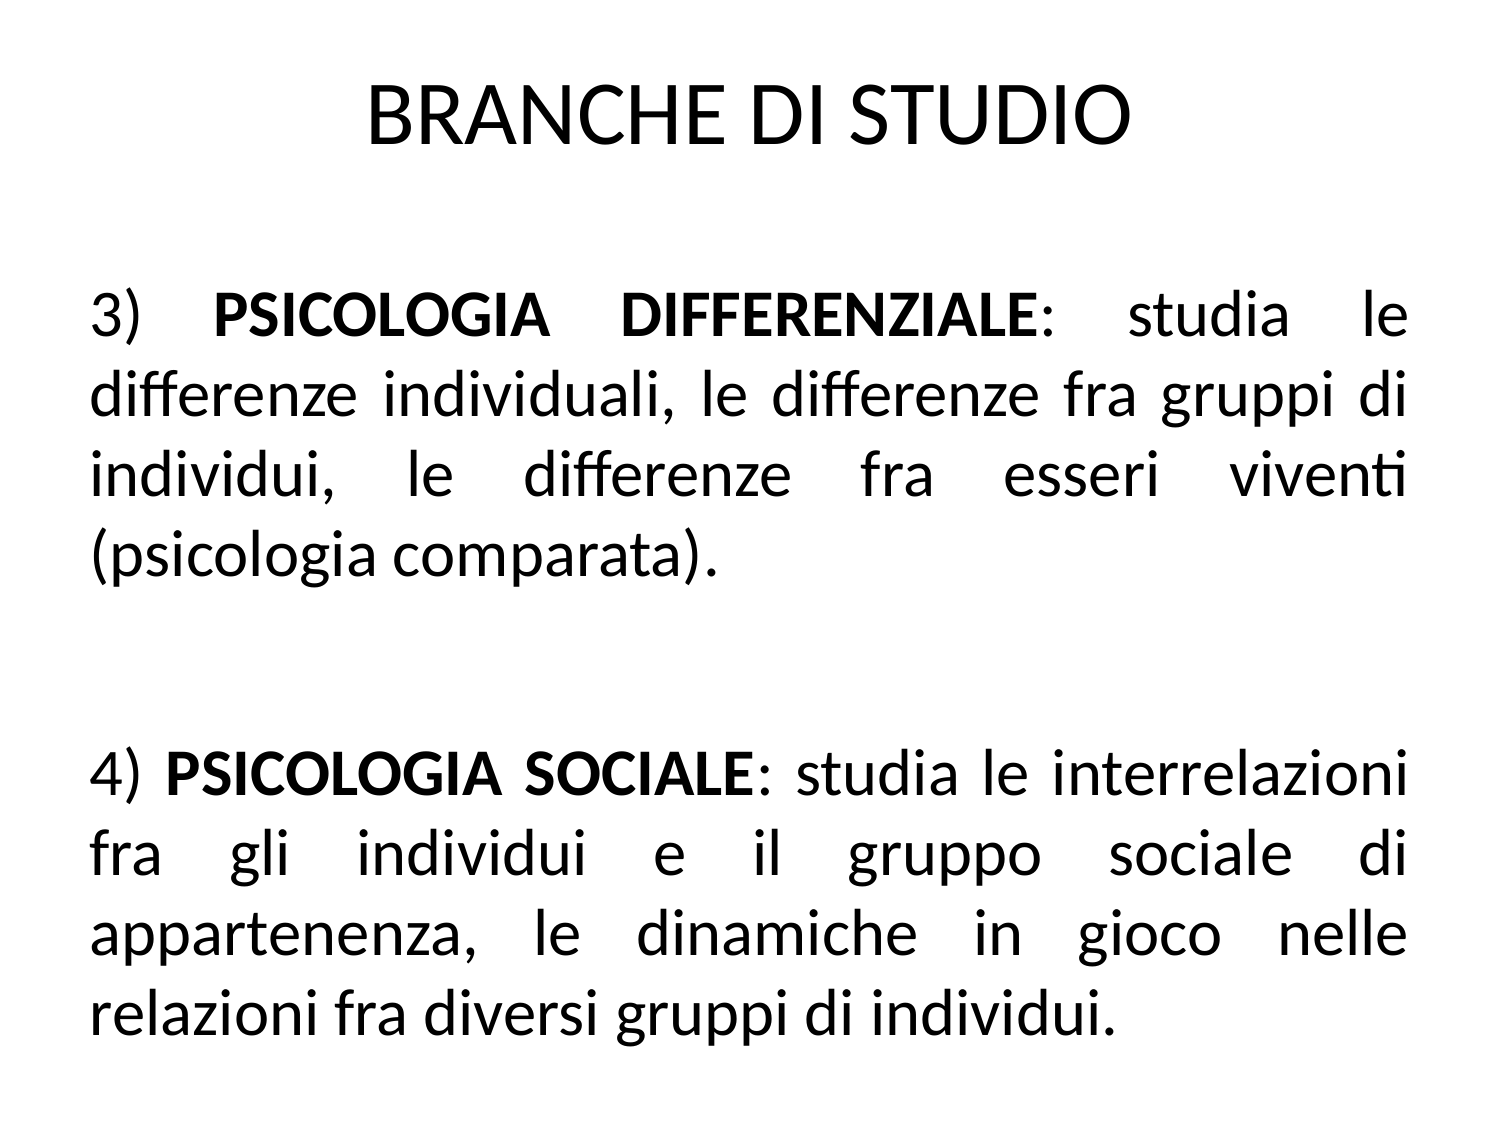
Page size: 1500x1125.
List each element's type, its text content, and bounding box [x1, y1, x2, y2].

list 3) PSICOLOGIA DIFFERENZIALE: studia le differenze individuali, le differenze fra gruppi di individui, le differenze fra esseri viventi (psicologia comparata). 4) PSICOLOGIA SOCIALE: studia le interrelazioni fra gli individui e il gruppo sociale di appartenenza, le dinamiche in gioco nelle relazioni fra diversi gruppi di individui. [75, 262, 1425, 1005]
title BRANCHE DI STUDIO [75, 45, 1425, 233]
